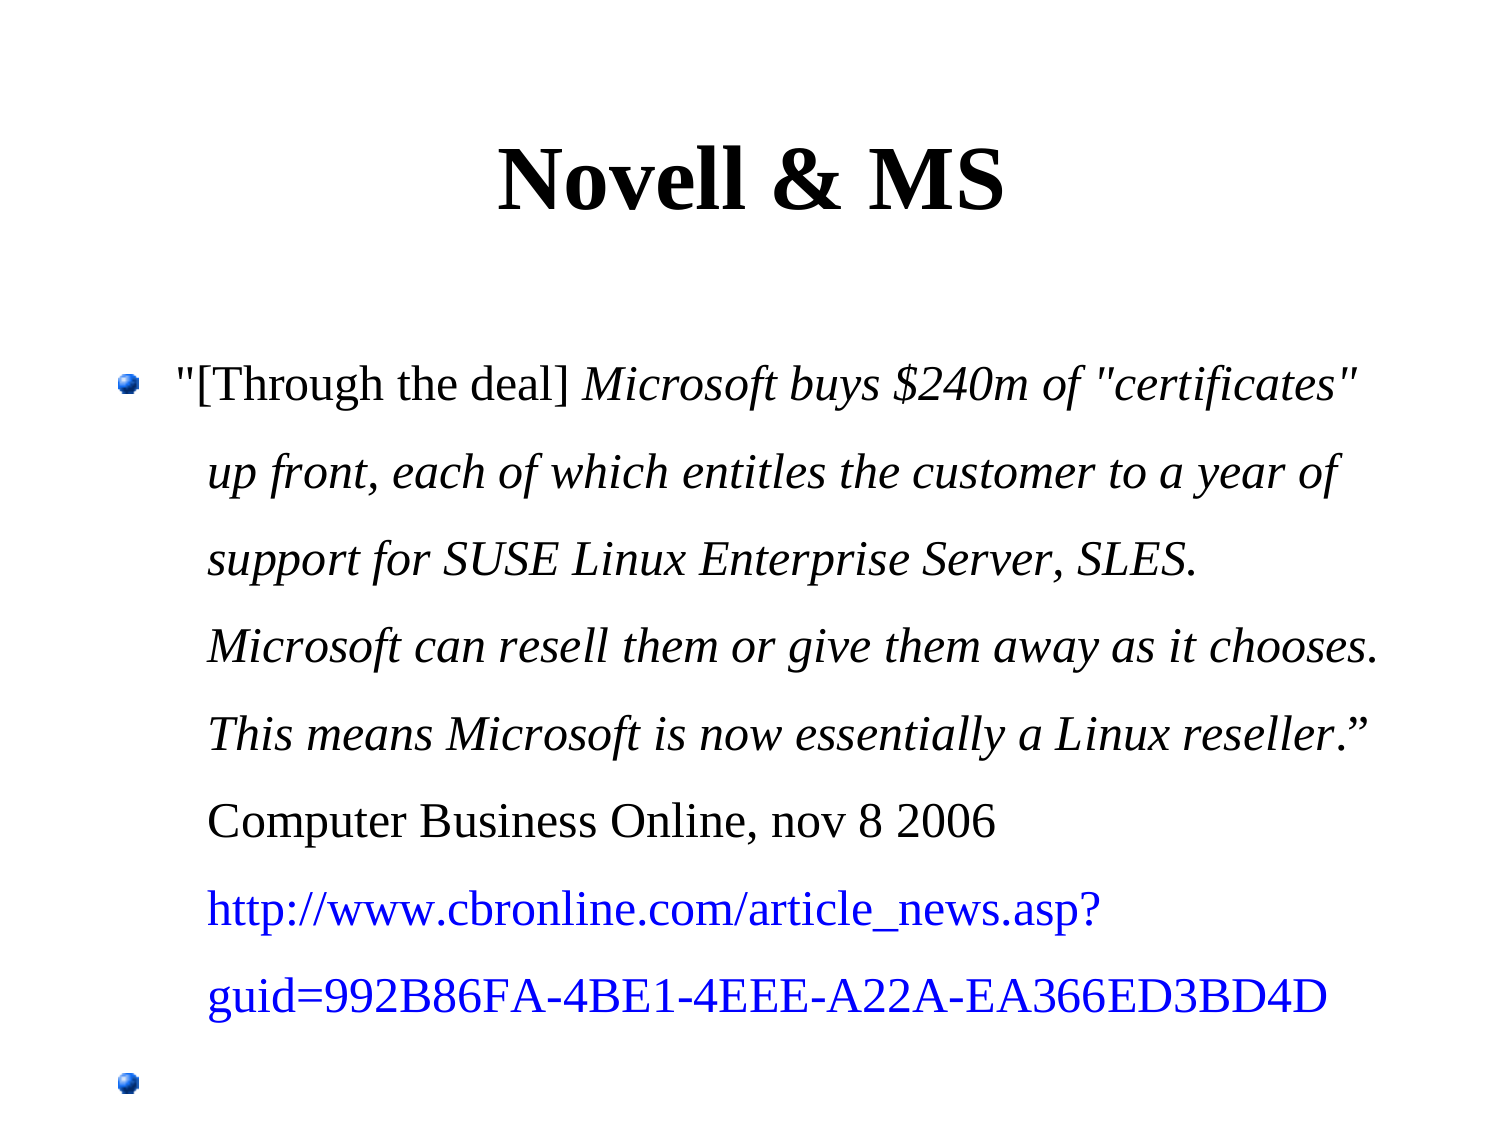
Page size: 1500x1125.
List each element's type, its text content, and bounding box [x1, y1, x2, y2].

text_box "[Through the deal] Microsoft buys $240m of "certificates" up front, each of which entitles the customer to a year of support for SUSE Linux Enterprise Server, SLES. Microsoft can resell them or give them away as it chooses. This means Microsoft is now essentially a Linux reseller.” Computer Business Online, nov 8 2006 http://www.cbronline.com/article_news.asp? guid=992B86FA-4BE1-4EEE-A22A-EA366ED3BD4D [103, 316, 1421, 1119]
title Novell & MS [87, 52, 1416, 307]
